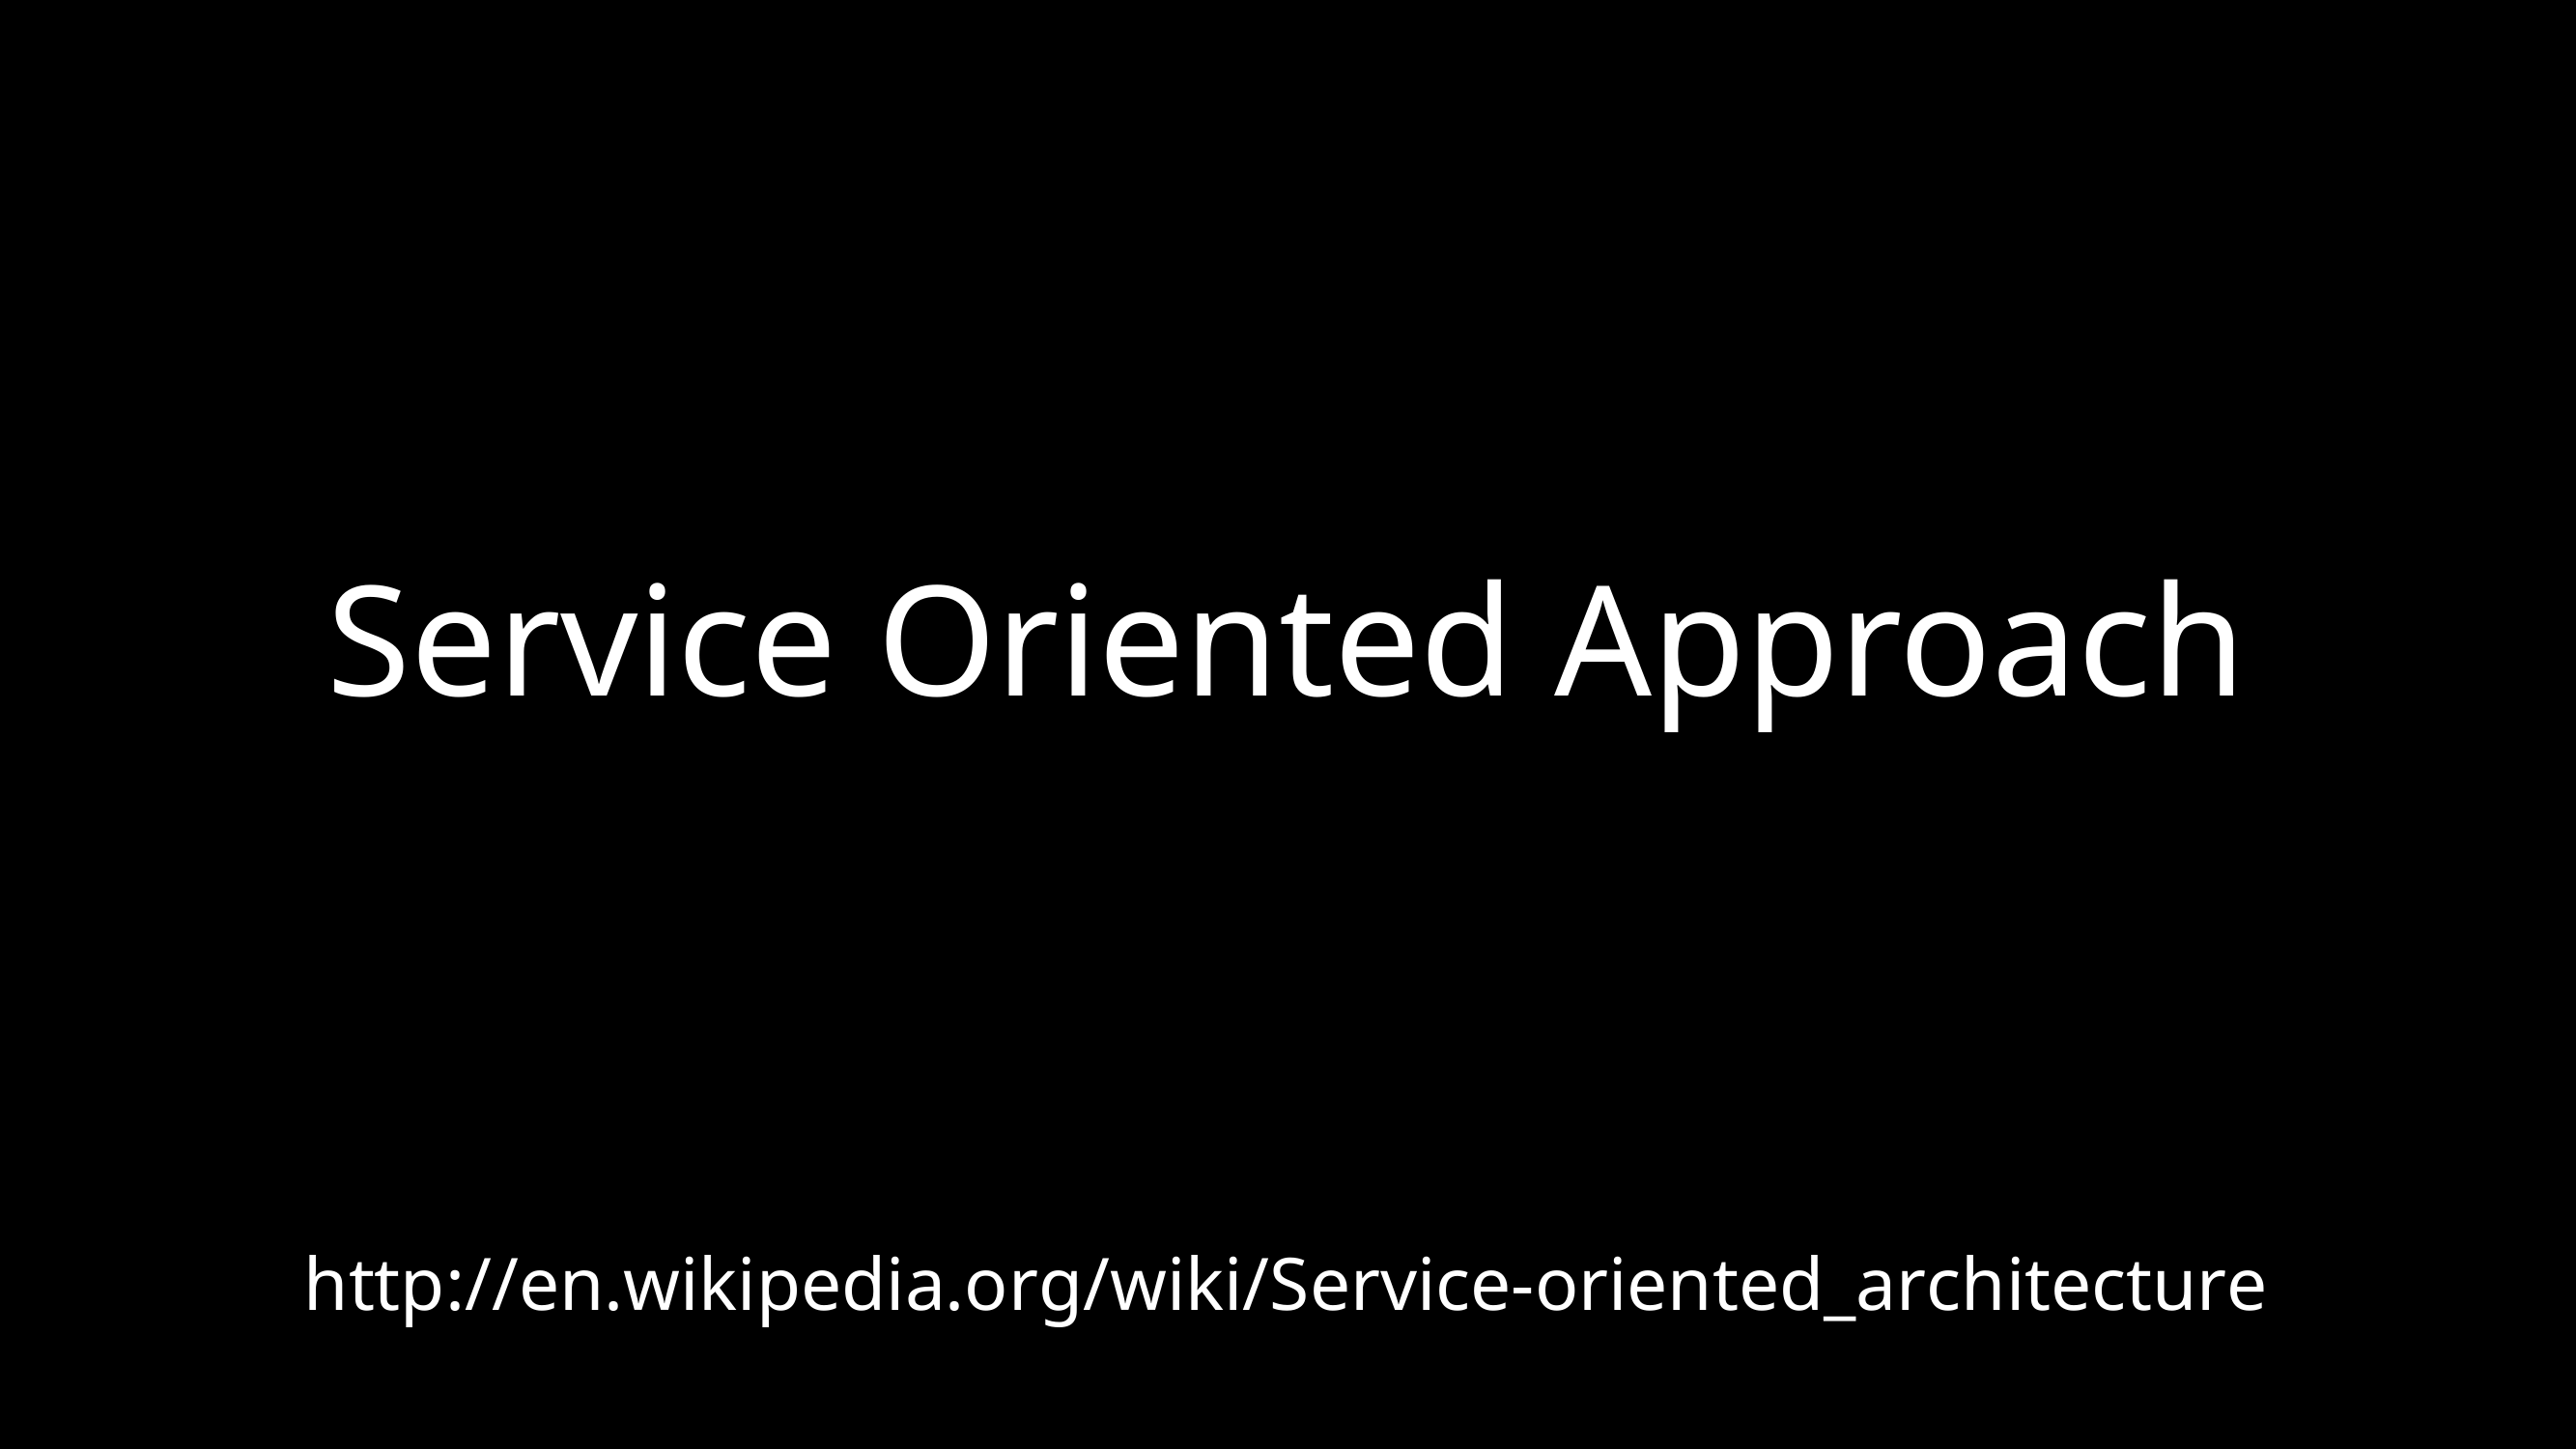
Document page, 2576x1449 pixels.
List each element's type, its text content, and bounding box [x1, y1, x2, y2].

title Service Oriented Approach [183, 243, 2392, 733]
text_box http://en.wikipedia.org/wiki/Service-oriented_architecture [303, 1236, 2270, 1325]
